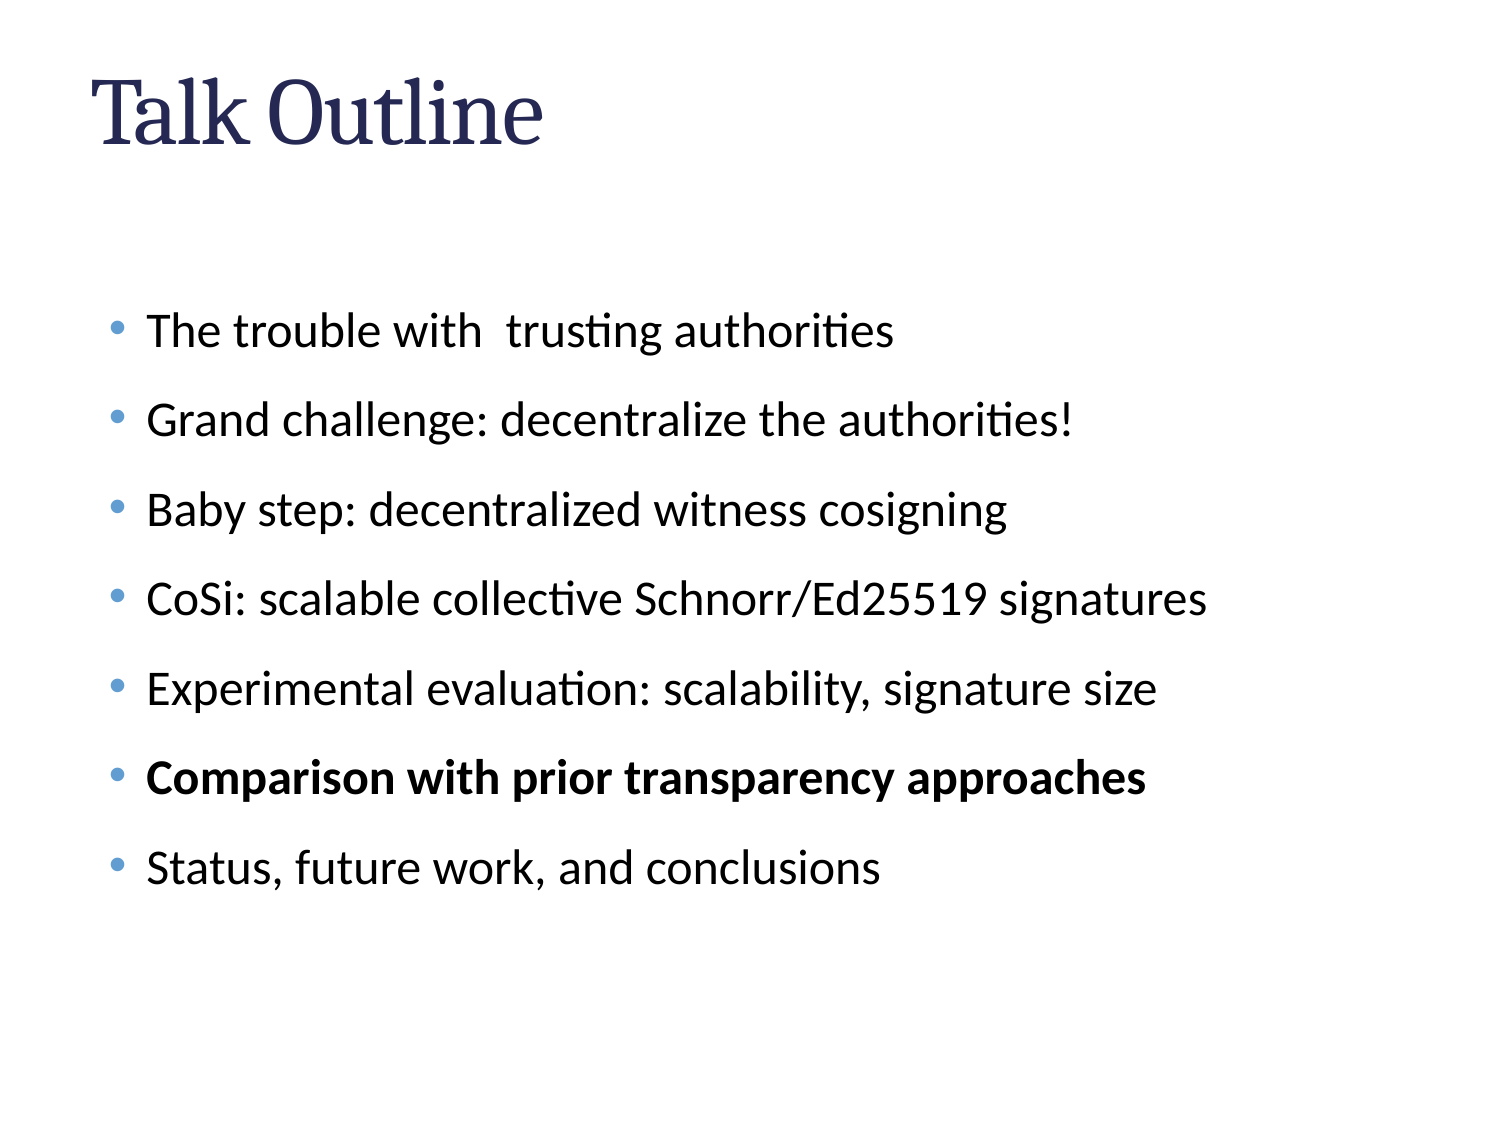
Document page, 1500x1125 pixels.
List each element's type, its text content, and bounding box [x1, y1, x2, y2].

list The trouble with trusting authorities Grand challenge: decentralize the authorities! Baby step: decentralized witness cosigning CoSi: scalable collective Schnorr/Ed25519 signatures Experimental evaluation: scalability, signature size Comparison with prior transparency approaches Status, future work, and conclusions [75, 200, 1325, 1063]
title Talk Outline [75, 12, 1325, 200]
